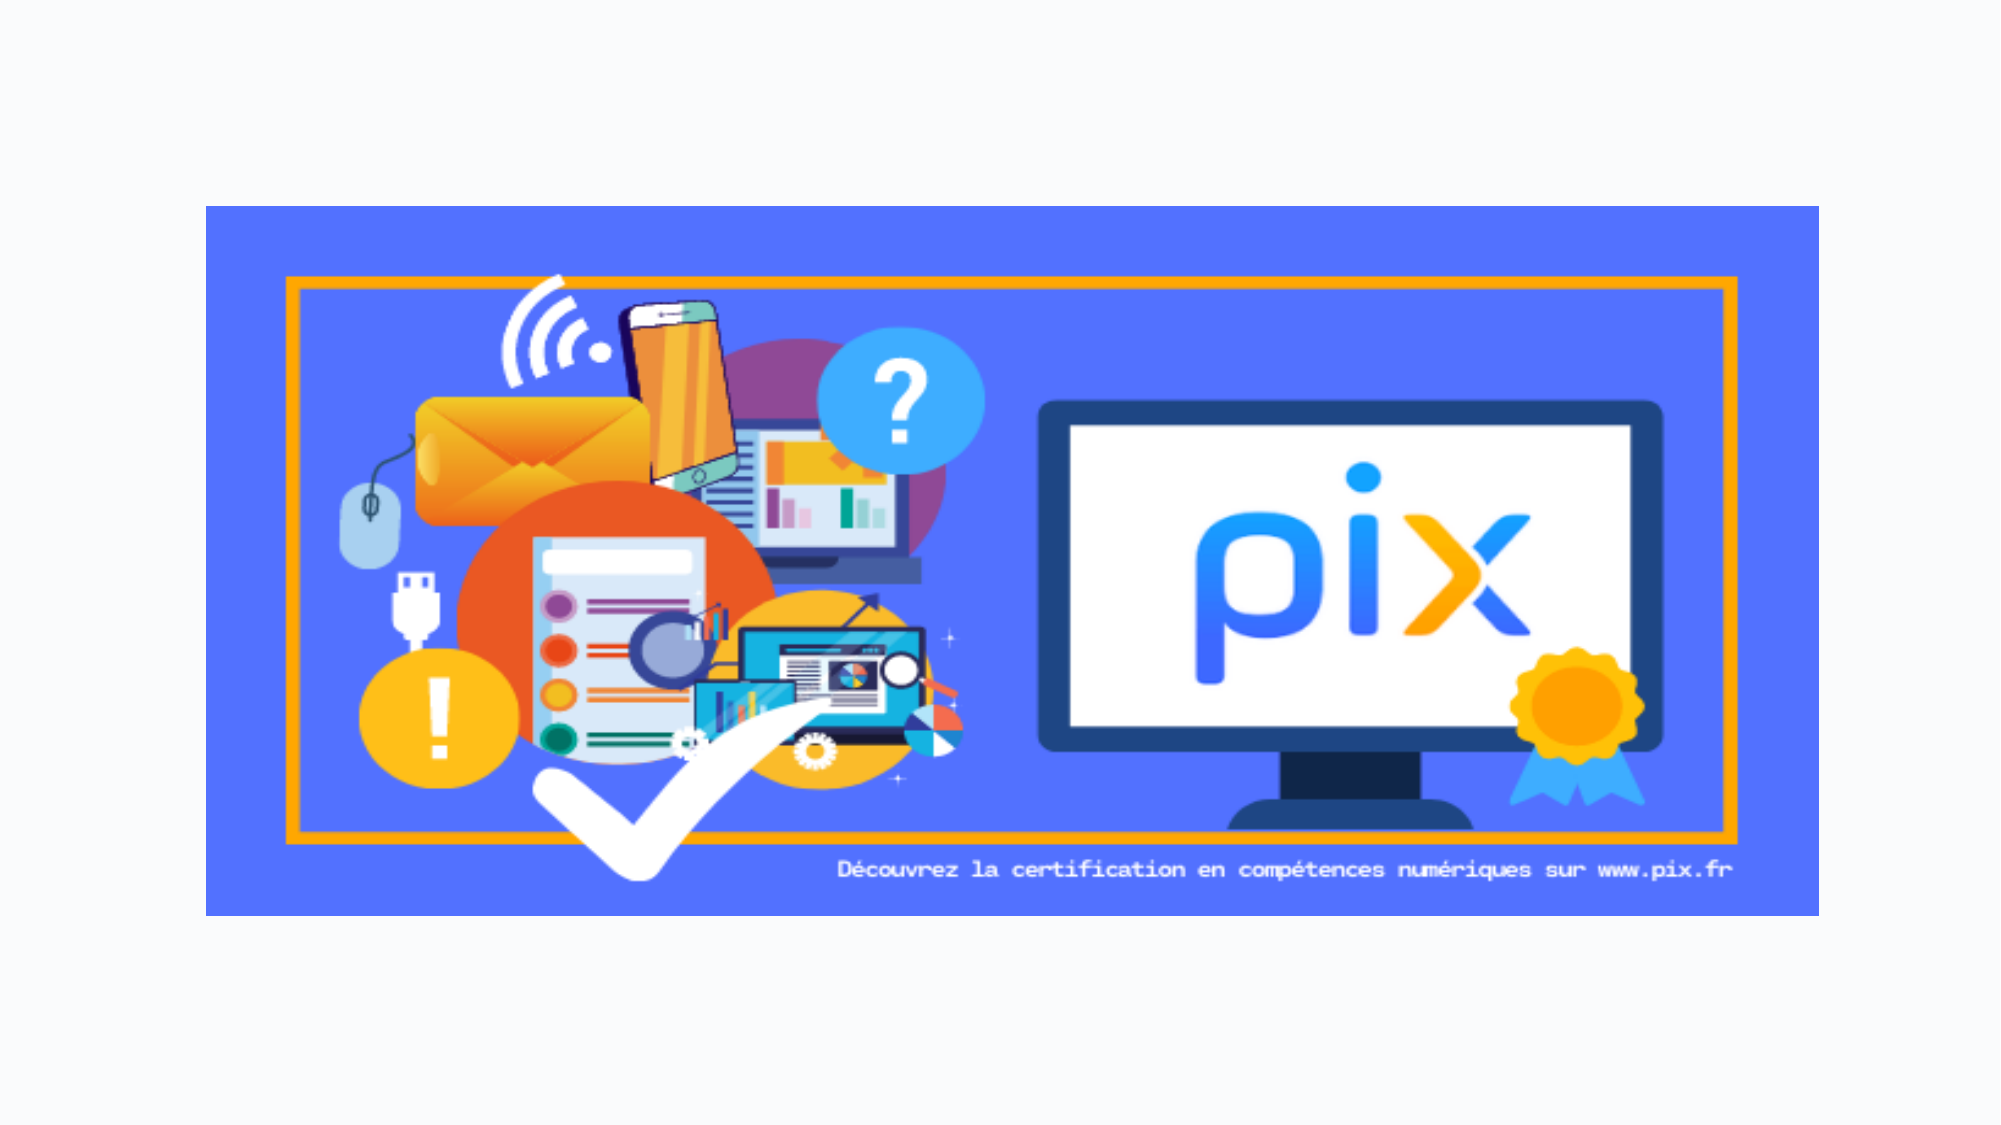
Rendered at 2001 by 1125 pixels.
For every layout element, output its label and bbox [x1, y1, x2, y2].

picture [206, 206, 1819, 916]
